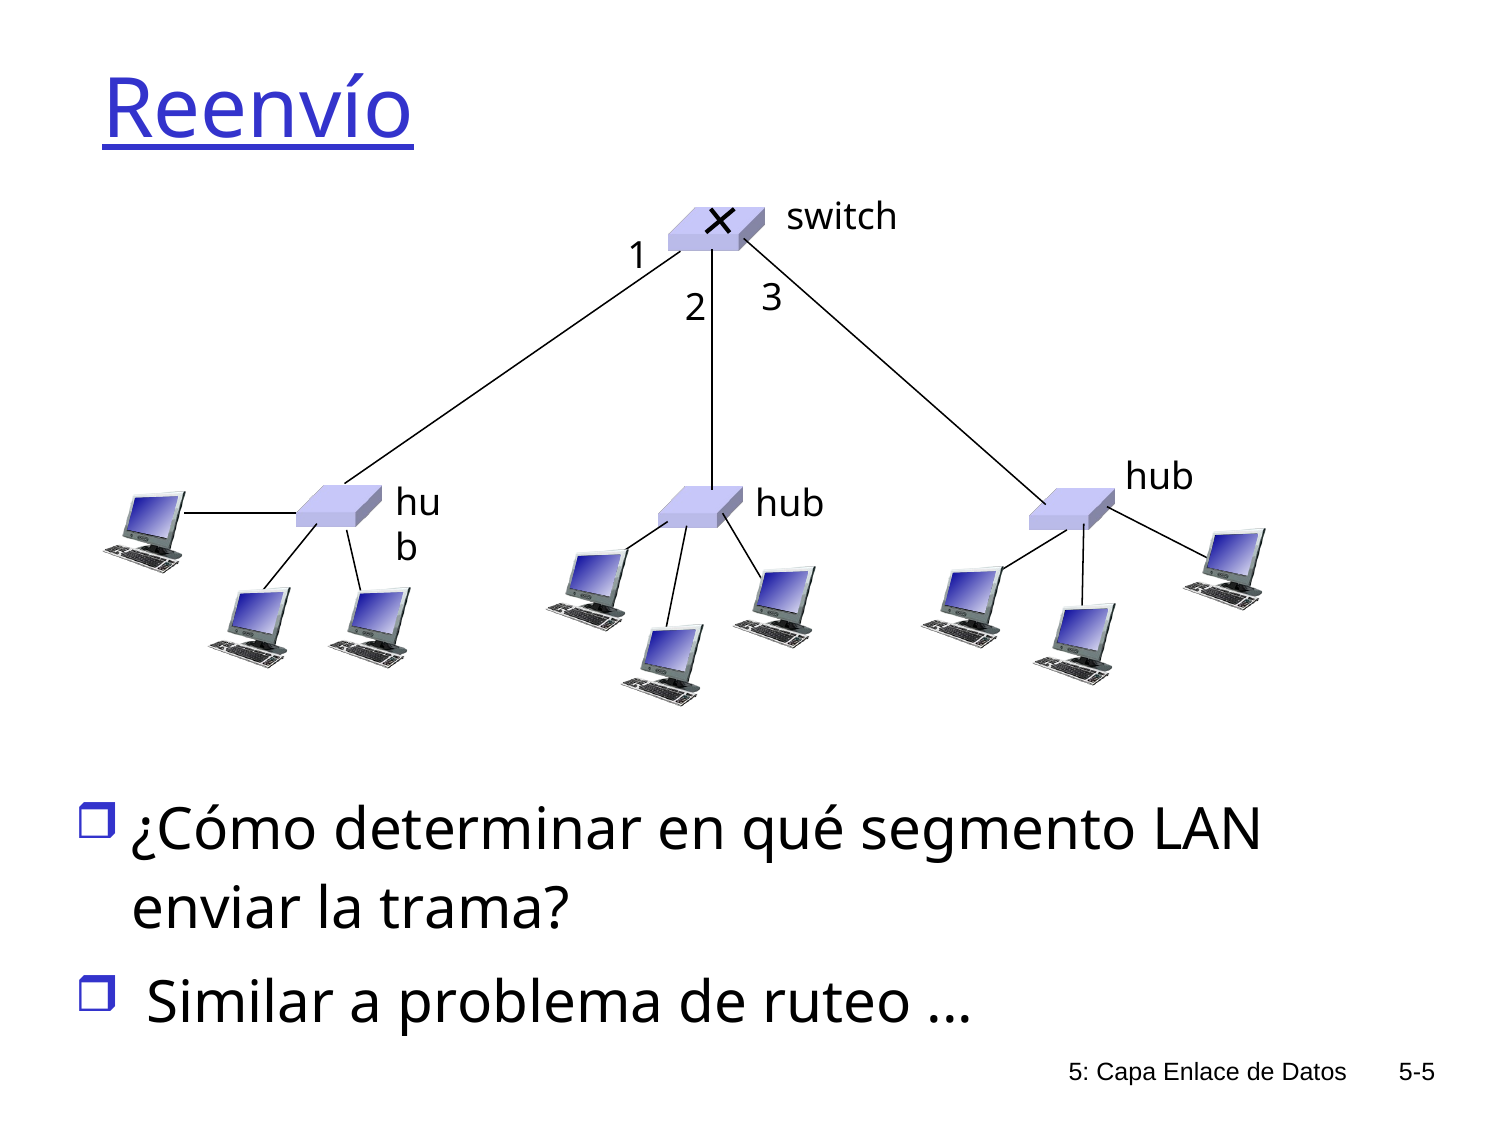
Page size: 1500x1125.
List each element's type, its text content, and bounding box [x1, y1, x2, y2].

text_box [668, 207, 764, 250]
text_box hub [380, 469, 474, 576]
text_box [127, 496, 179, 539]
list ¿Cómo determinar en qué segmento LAN enviar la trama? Similar a problema de ruteo ... [75, 787, 1388, 1013]
picture [307, 583, 413, 676]
picture [82, 487, 188, 580]
text_box [296, 485, 380, 527]
text_box hub [740, 471, 840, 533]
text_box [352, 592, 404, 635]
text_box [644, 629, 697, 672]
picture [712, 562, 818, 655]
picture [1012, 599, 1118, 692]
picture [900, 562, 1006, 655]
text_box 2 [670, 275, 722, 337]
text_box switch [771, 184, 914, 246]
text_box [1057, 608, 1109, 651]
text_box 3 [746, 265, 798, 326]
picture [1162, 524, 1268, 617]
title Reenvío [87, 23, 1363, 188]
text_box [944, 571, 997, 614]
text_box [1029, 488, 1112, 530]
picture [187, 583, 293, 676]
text_box [569, 554, 622, 597]
text_box hub [1110, 444, 1210, 505]
text_box 1 [612, 222, 664, 284]
text_box [1207, 533, 1259, 576]
text_box [658, 486, 740, 528]
text_box [713, 207, 731, 217]
text_box [757, 571, 809, 614]
text_box [232, 592, 284, 635]
picture [525, 545, 706, 713]
